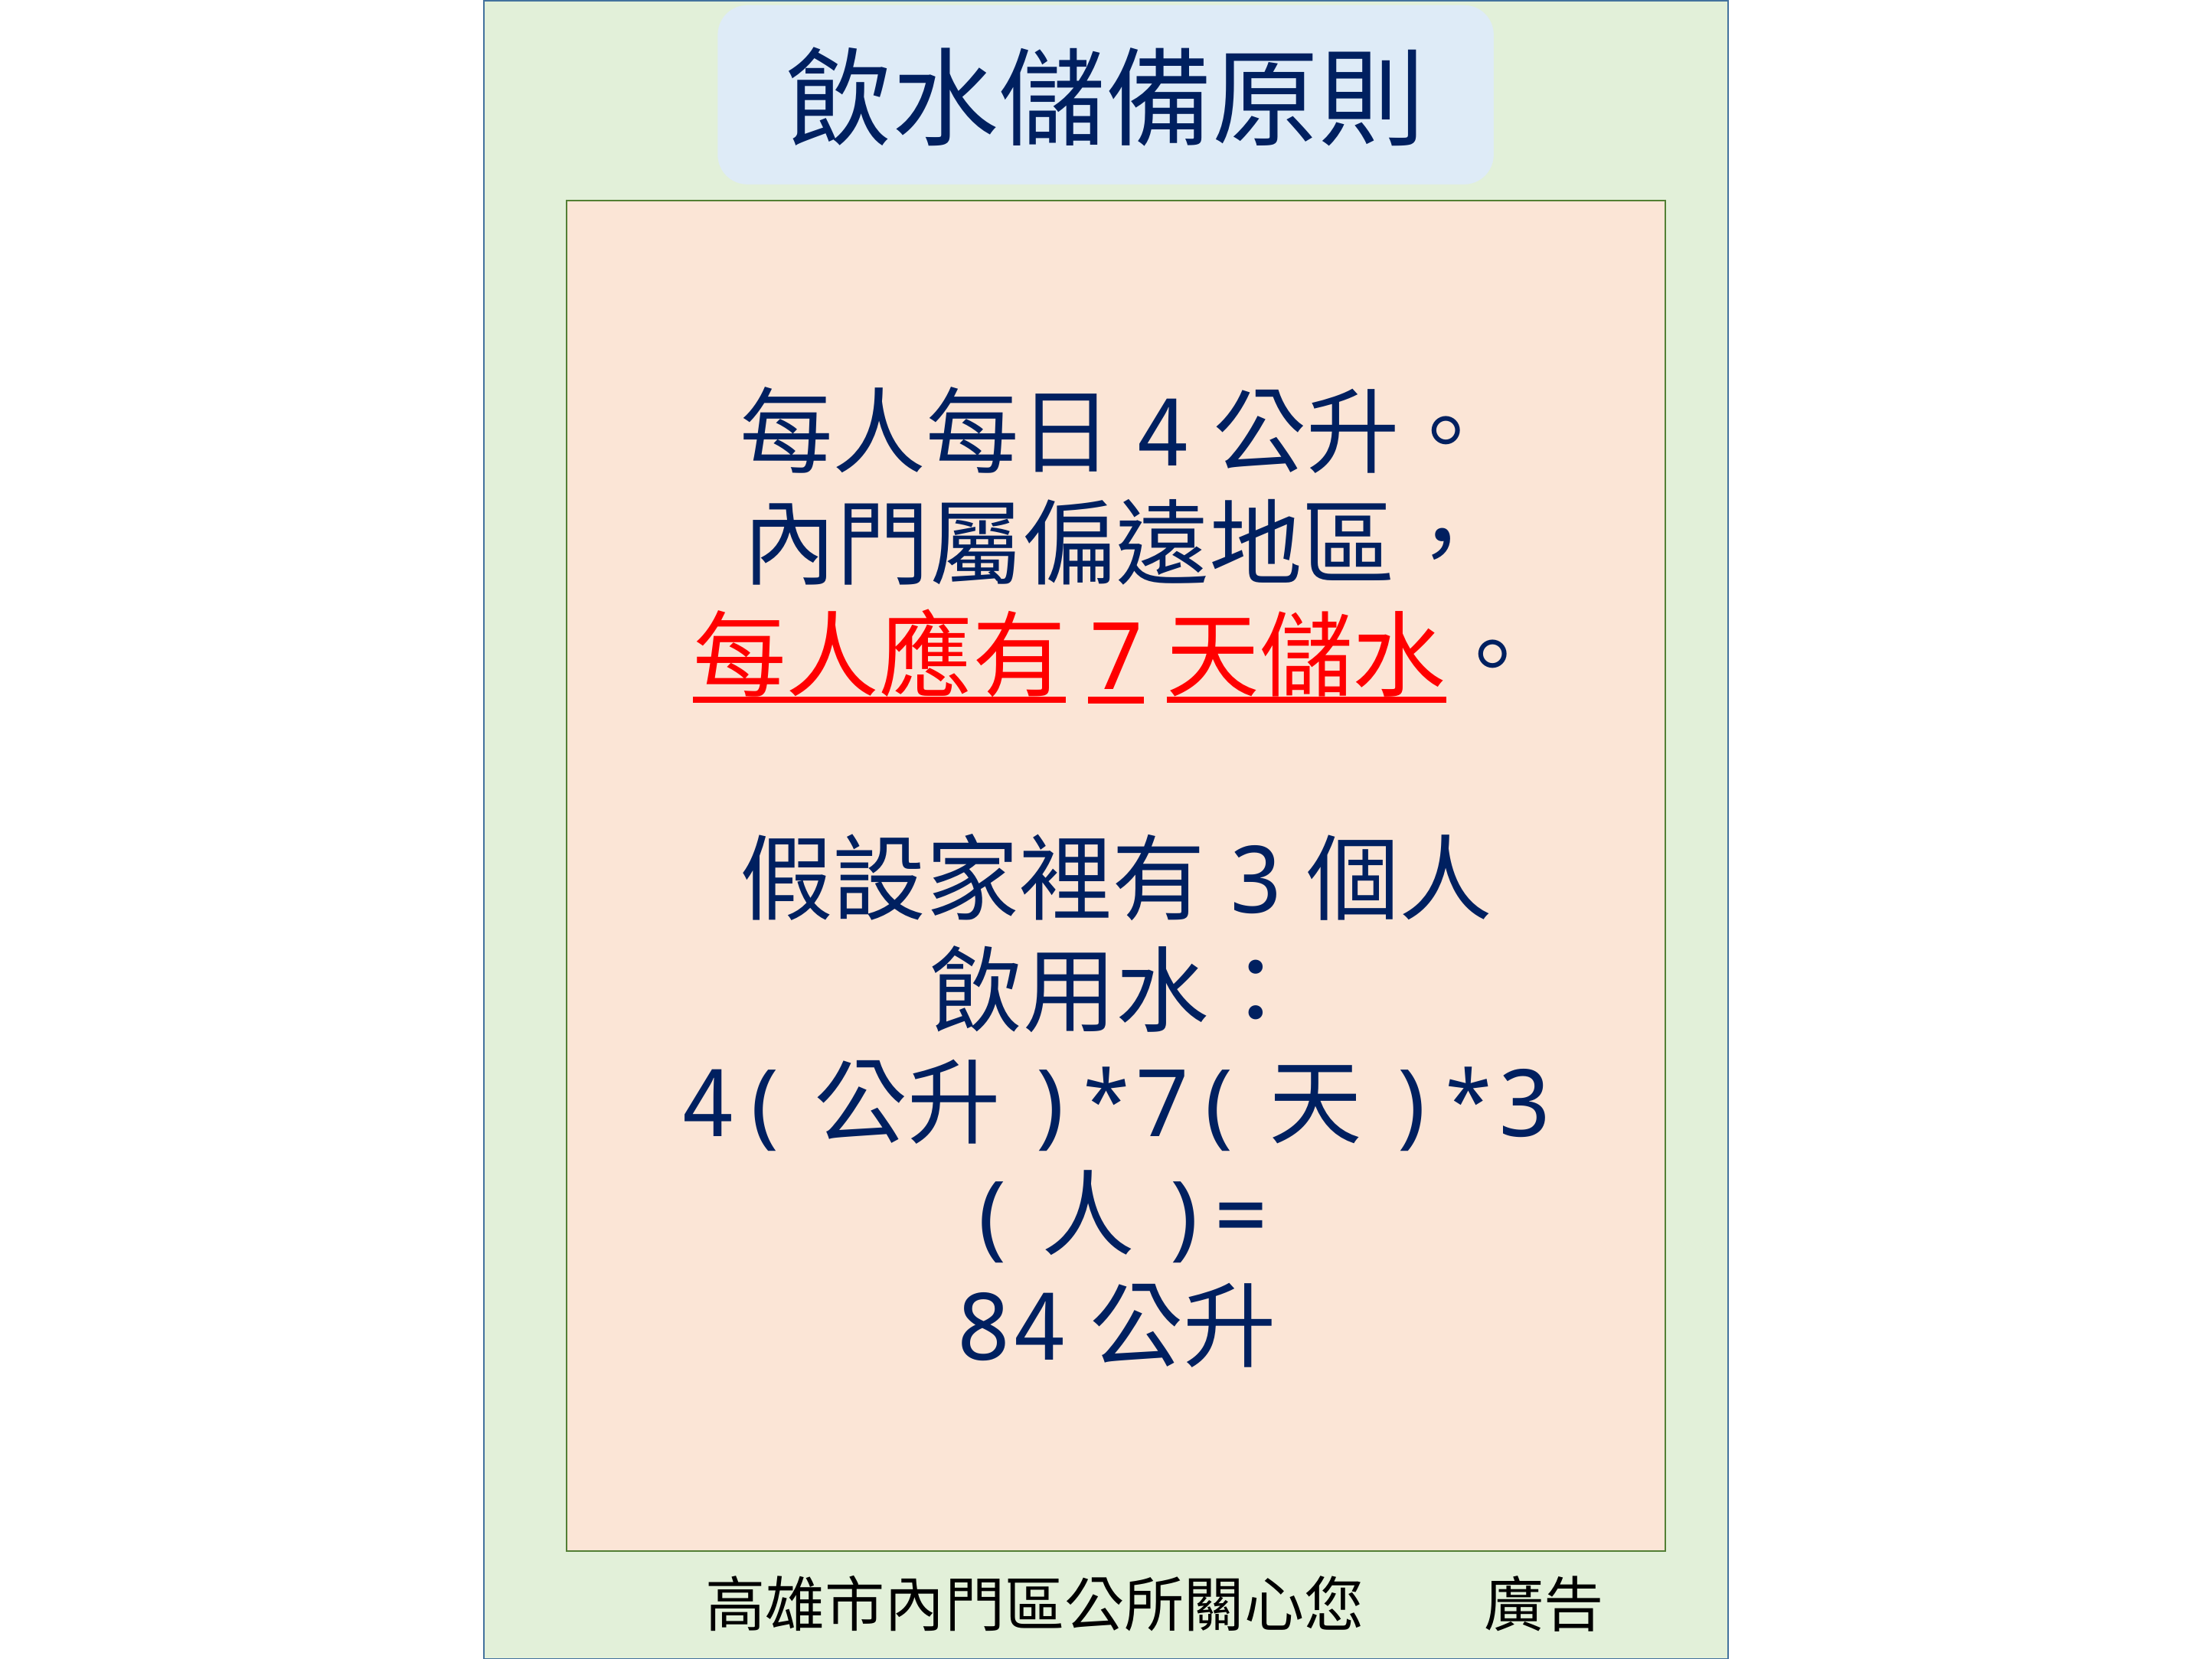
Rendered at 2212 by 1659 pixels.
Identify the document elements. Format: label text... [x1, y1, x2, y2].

text_box 每人每日4公升。 內門屬偏遠地區， 每人應有7天儲水。 假設家裡有3個人 飲用水： 4(公升)*7(天)*3(人)= 84公升 [567, 200, 1666, 1552]
text_box 高雄市內門區公所關心您 廣告 [694, 1560, 1769, 1644]
text_box [483, 1, 1728, 1659]
text_box 飲水儲備原則 [717, 4, 1495, 185]
